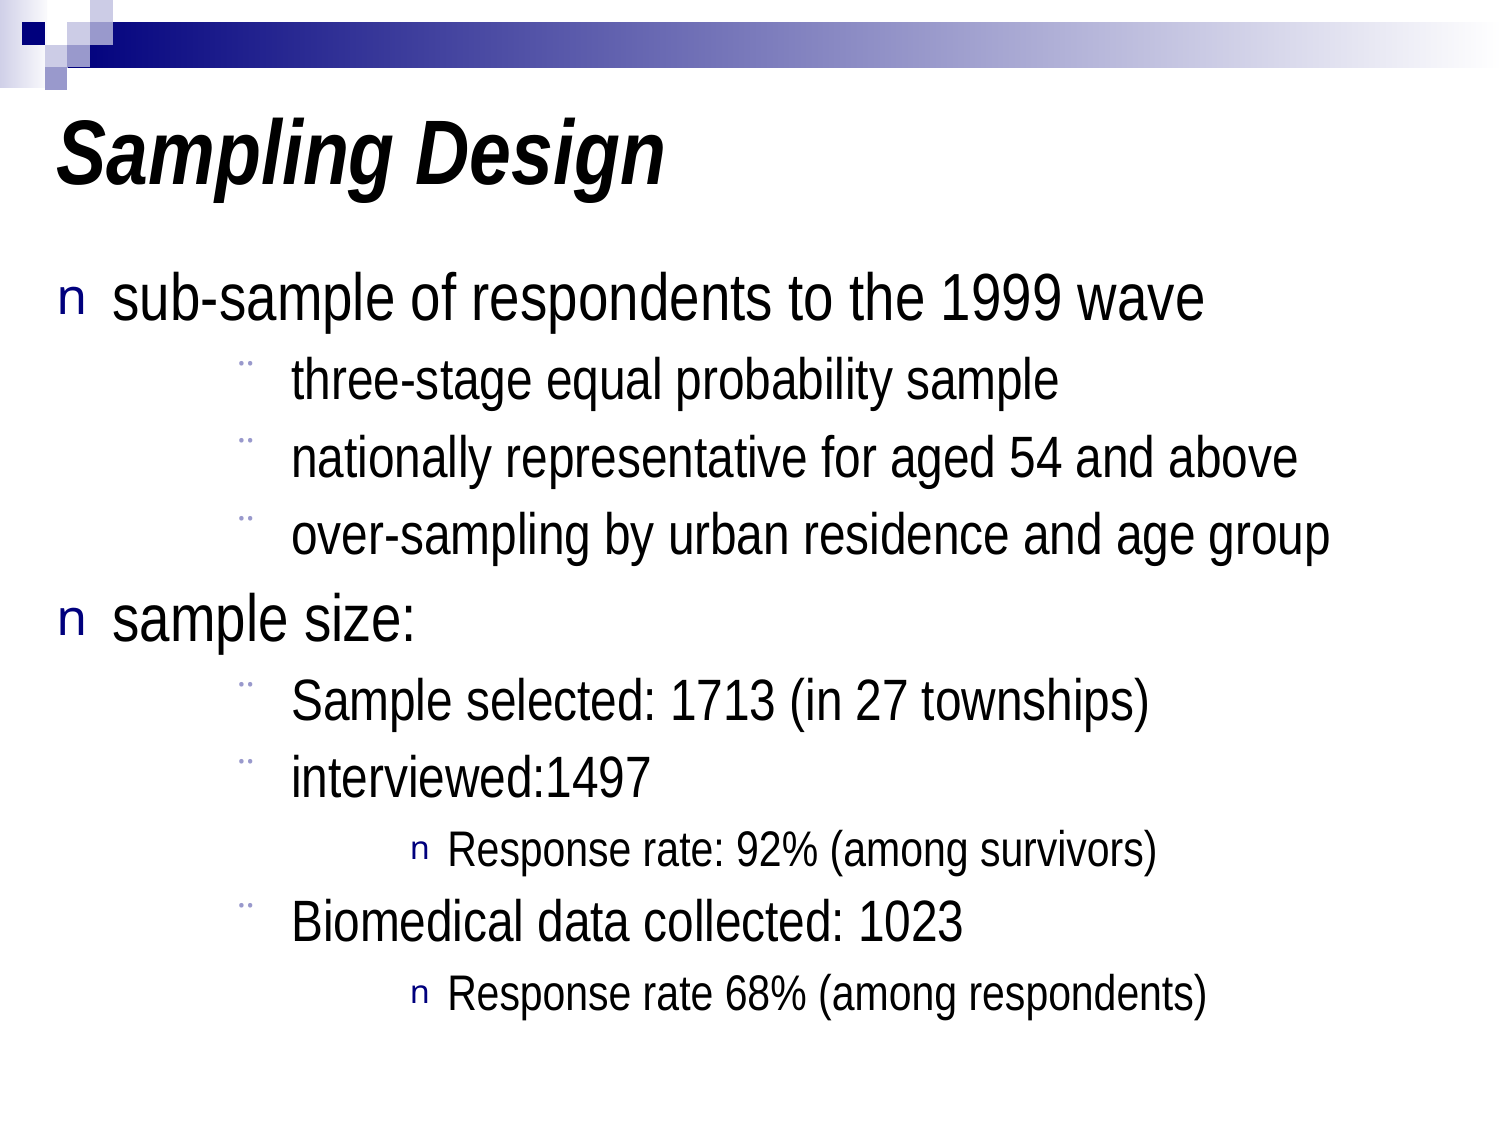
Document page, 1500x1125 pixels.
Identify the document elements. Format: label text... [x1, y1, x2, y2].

title Sampling Design [41, 75, 1459, 221]
list sub-sample of respondents to the 1999 wave three-stage equal probability sample nationally representative for aged 54 and above over‑sampling by urban residence and age group sample size: Sample selected: 1713 (in 27 townships) interviewed:1497 Response rate: 92% (among survivors) Biomedical data collected: 1023 Response rate 68% (among respondents) [41, 255, 1459, 1035]
